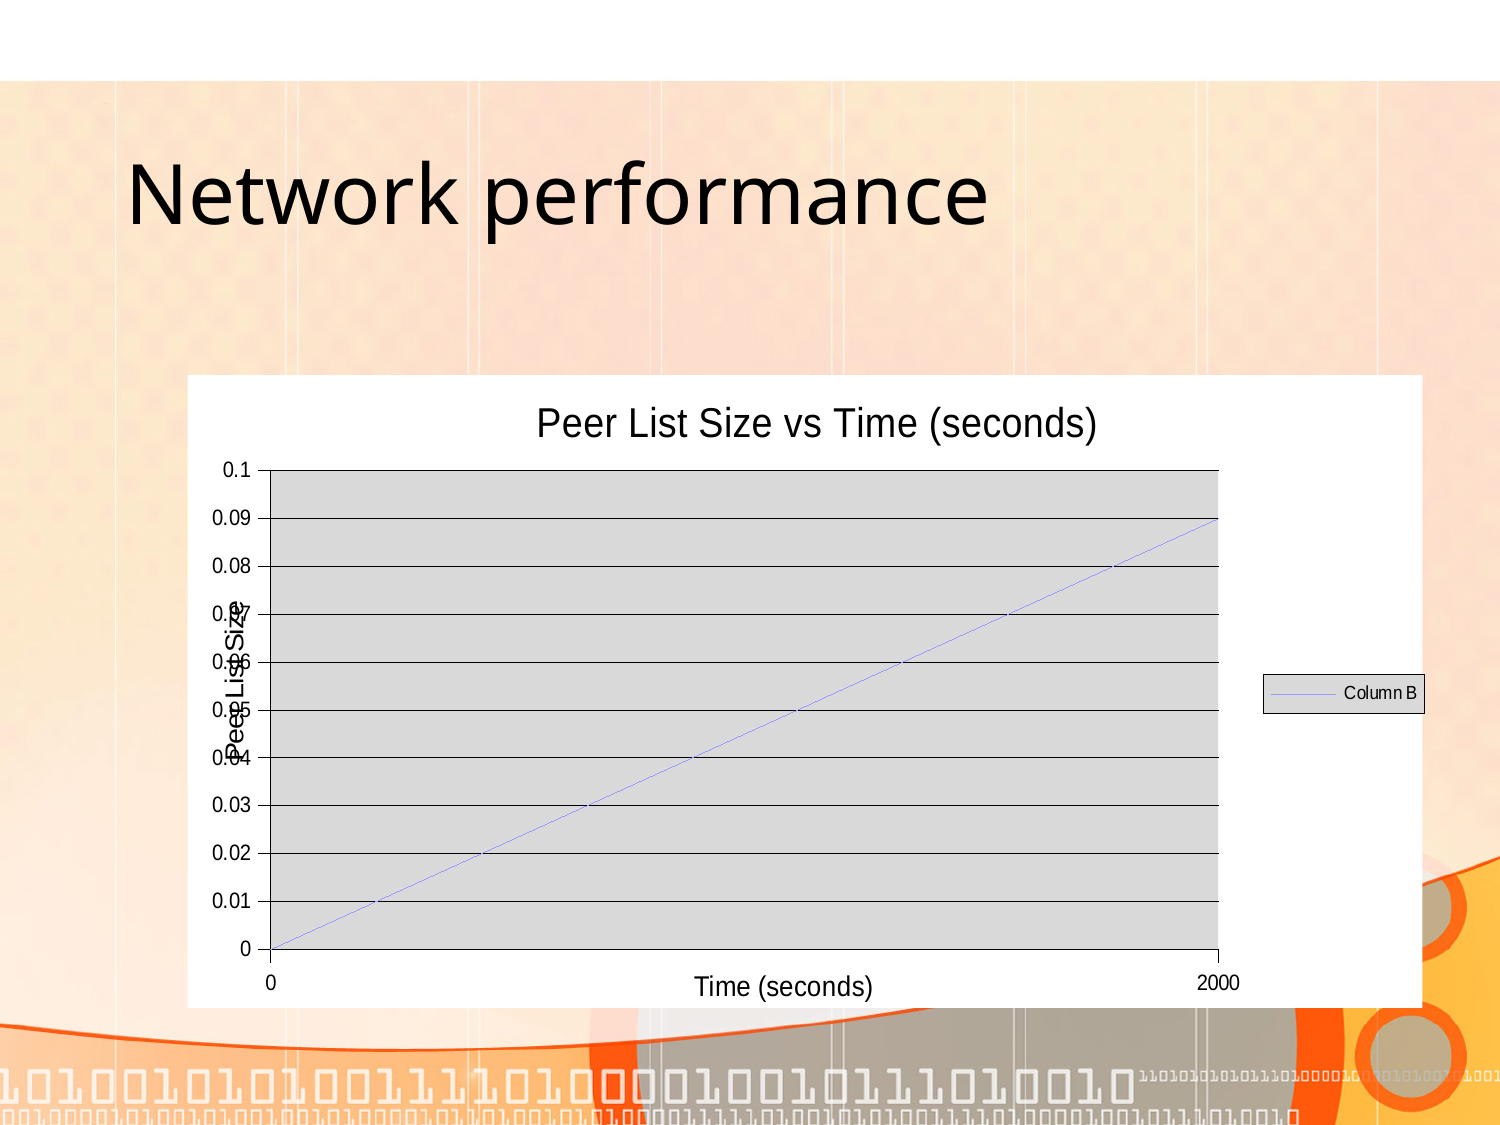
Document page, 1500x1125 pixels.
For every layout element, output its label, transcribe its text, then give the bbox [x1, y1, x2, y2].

chart [187, 374, 1463, 1026]
picture [0, 0, 1500, 1125]
title Network performance [125, 84, 1388, 300]
